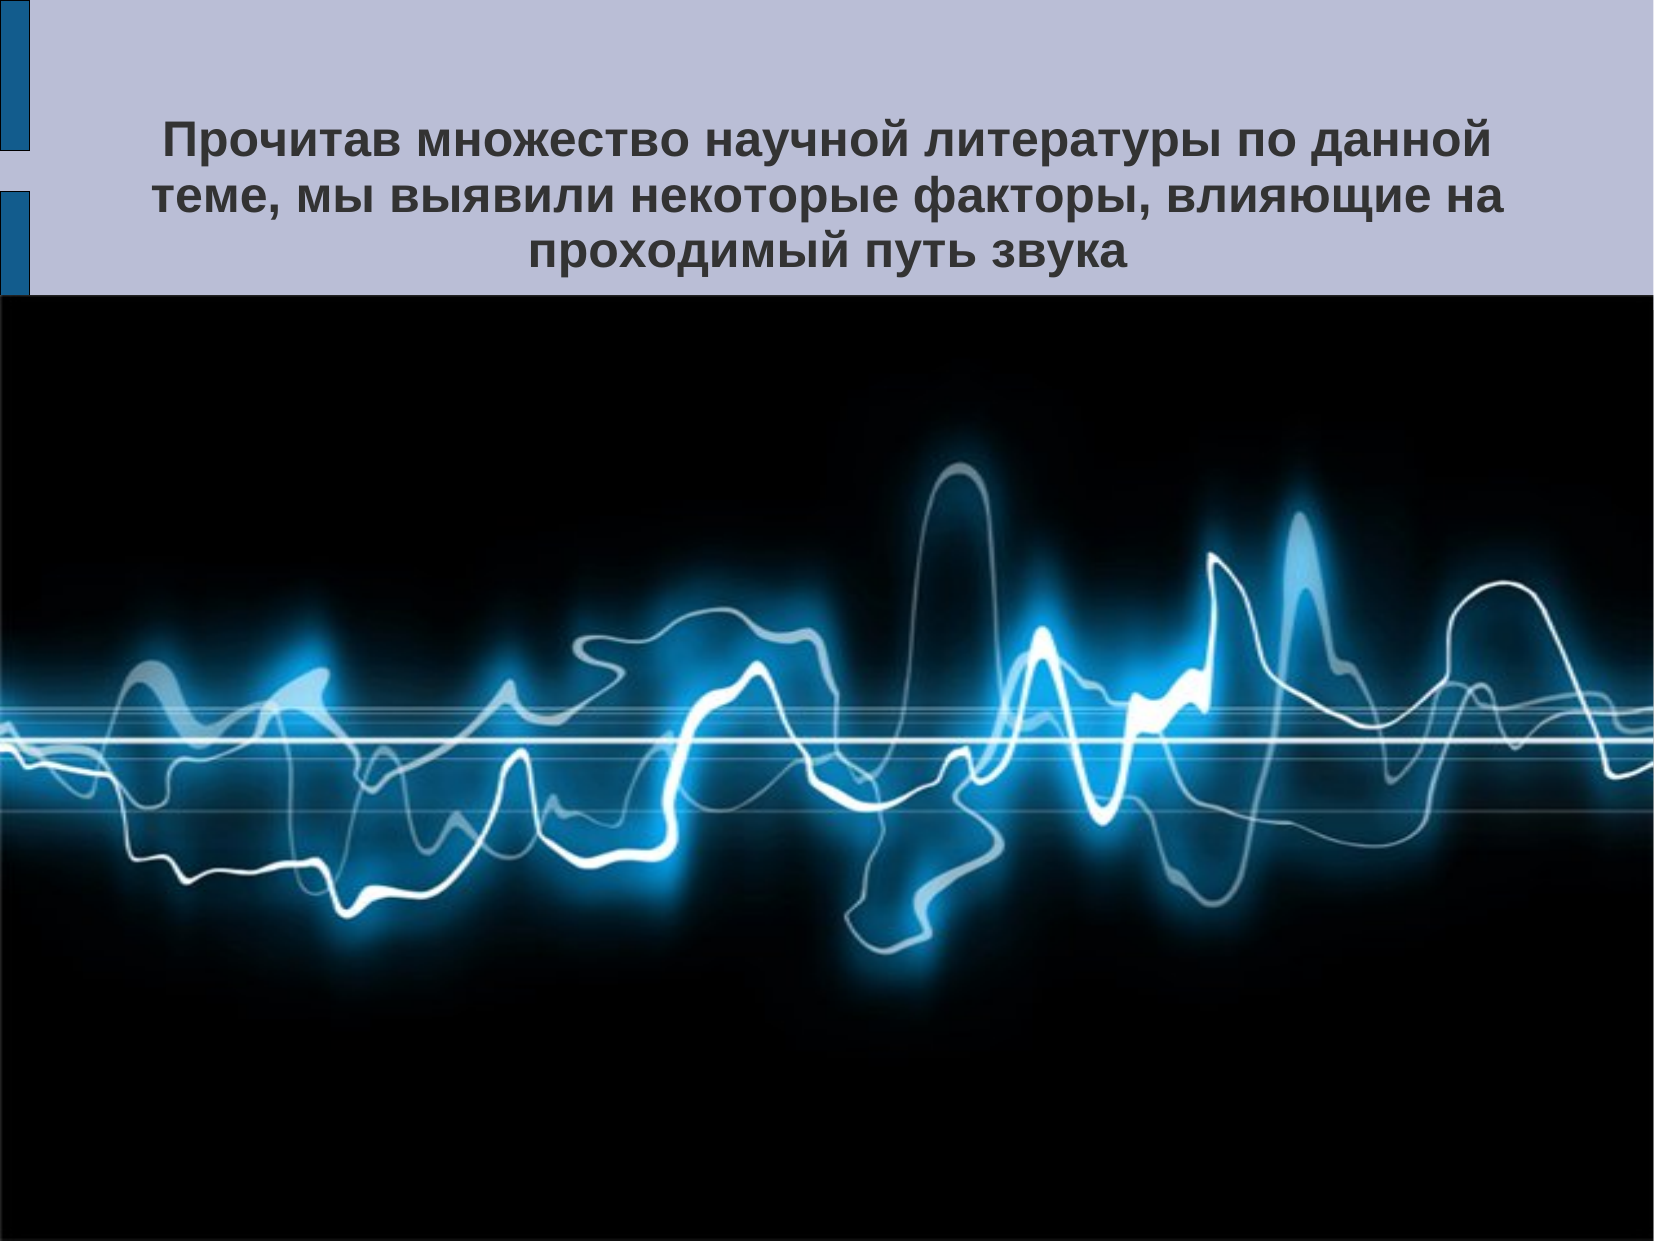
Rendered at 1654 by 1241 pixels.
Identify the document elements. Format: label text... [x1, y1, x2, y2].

picture [0, 295, 1654, 1241]
title Прочитав множество научной литературы по данной теме, мы выявили некоторые факторы, влияющие на проходимый путь звука [121, 91, 1534, 295]
